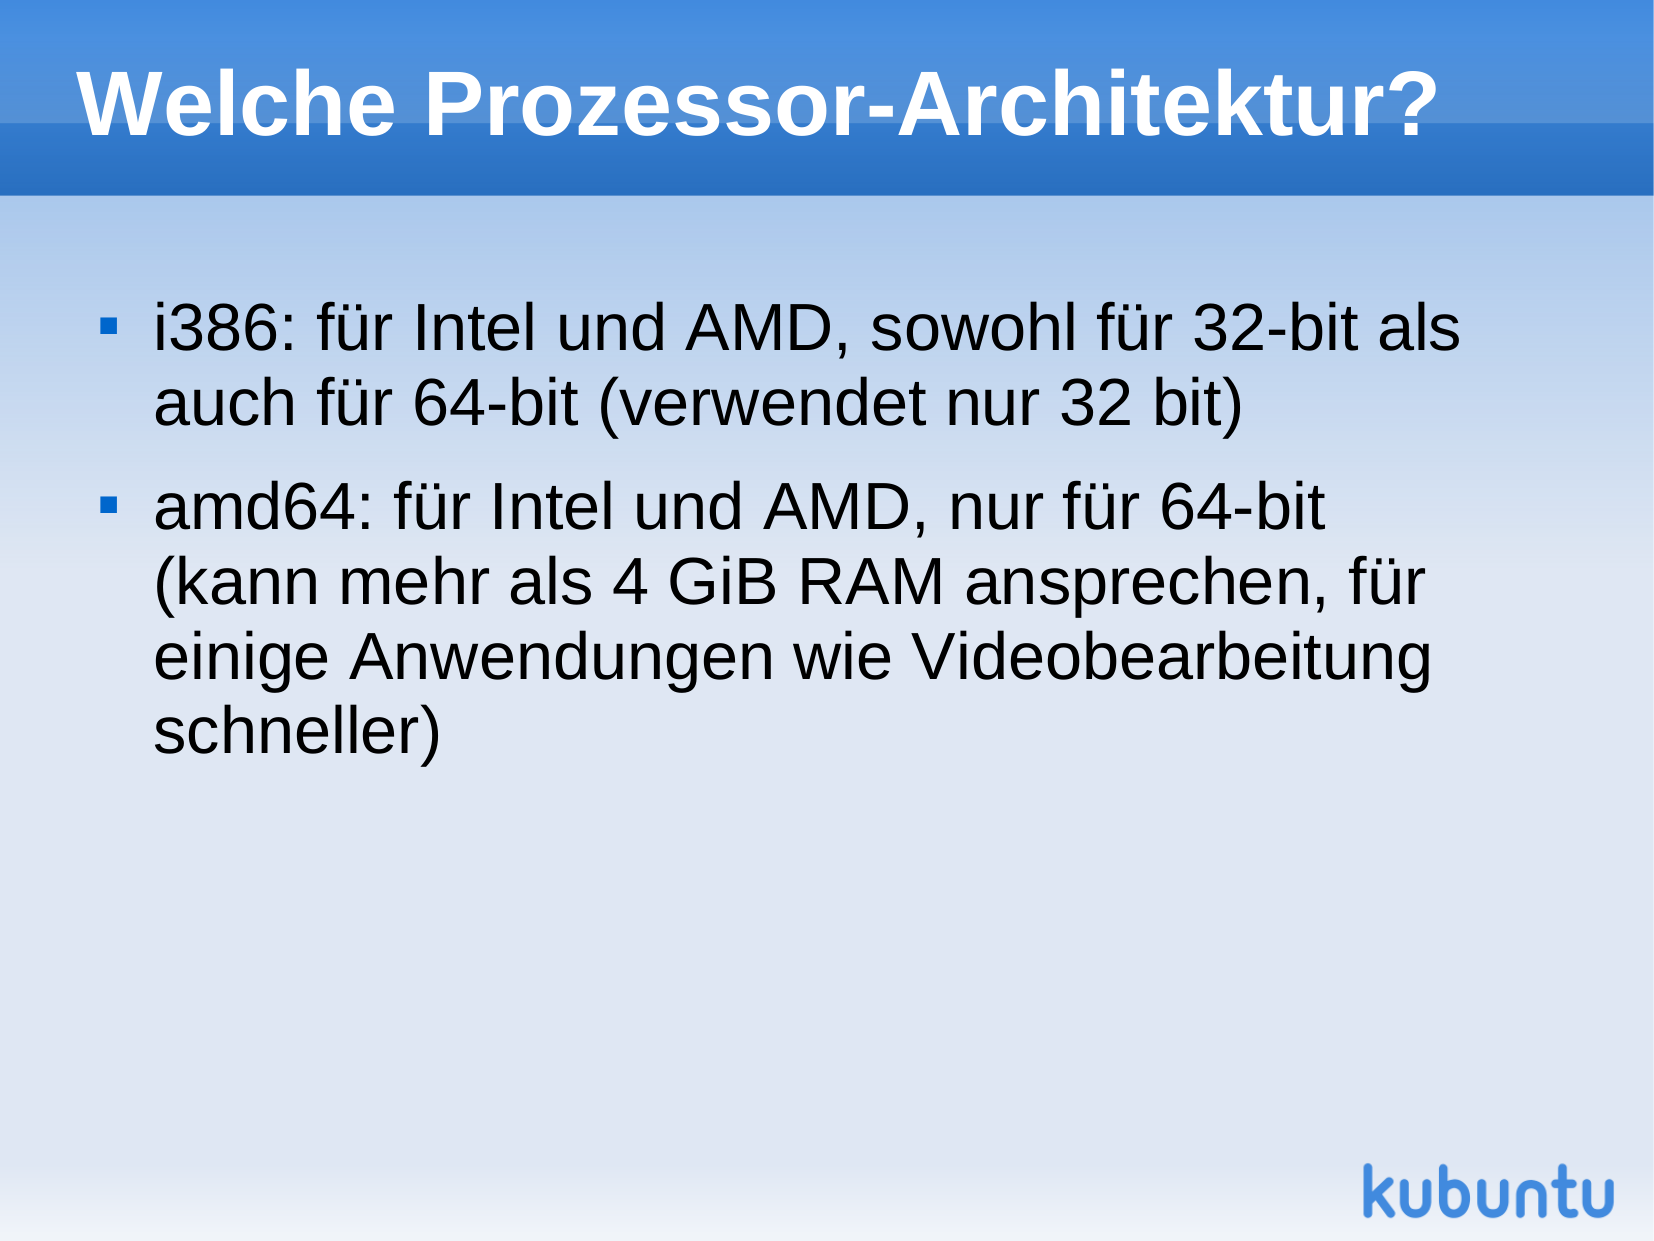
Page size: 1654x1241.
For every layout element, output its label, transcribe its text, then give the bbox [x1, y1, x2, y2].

picture [0, 0, 1654, 1241]
title Welche Prozessor-Architektur? [76, 0, 1565, 208]
list i386: für Intel und AMD, sowohl für 32-bit als auch für 64-bit (verwendet nur 32 bit) amd64: für Intel und AMD, nur für 64-bit (kann mehr als 4 GiB RAM ansprechen, für einige Anwendungen wie Videobearbeitung schneller) [82, 290, 1571, 1109]
